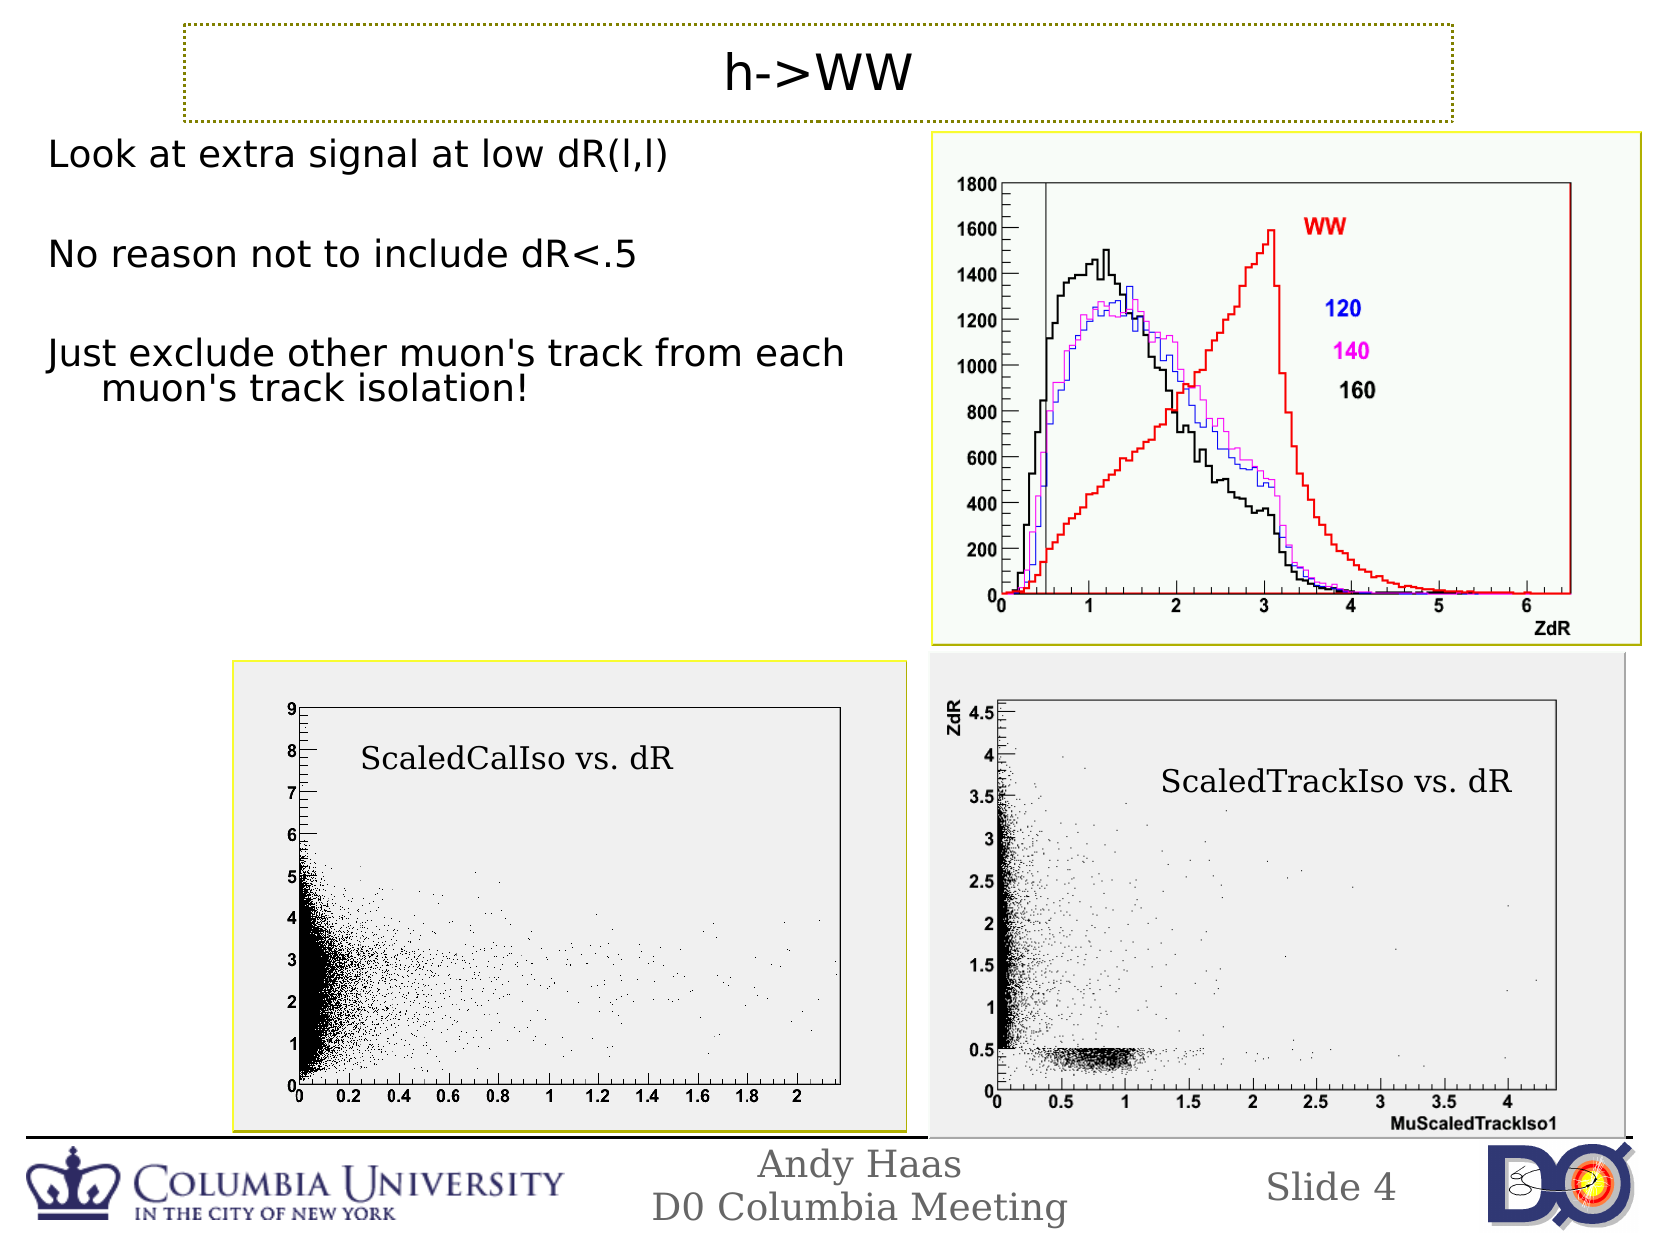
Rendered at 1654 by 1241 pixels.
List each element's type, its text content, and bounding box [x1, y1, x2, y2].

list Look at extra signal at low dR(l,l) No reason not to include dR<.5 Just exclude other muon's track from each muon's track isolation! [30, 140, 914, 1125]
picture [931, 131, 1642, 646]
picture [928, 651, 1626, 1139]
picture [26, 1146, 565, 1220]
picture [232, 660, 907, 1134]
picture [1479, 1140, 1639, 1233]
text_box ScaledTrackIso vs. dR [1160, 763, 1512, 801]
text_box ScaledCalIso vs. dR [360, 740, 674, 778]
title h->WW [184, 24, 1453, 122]
